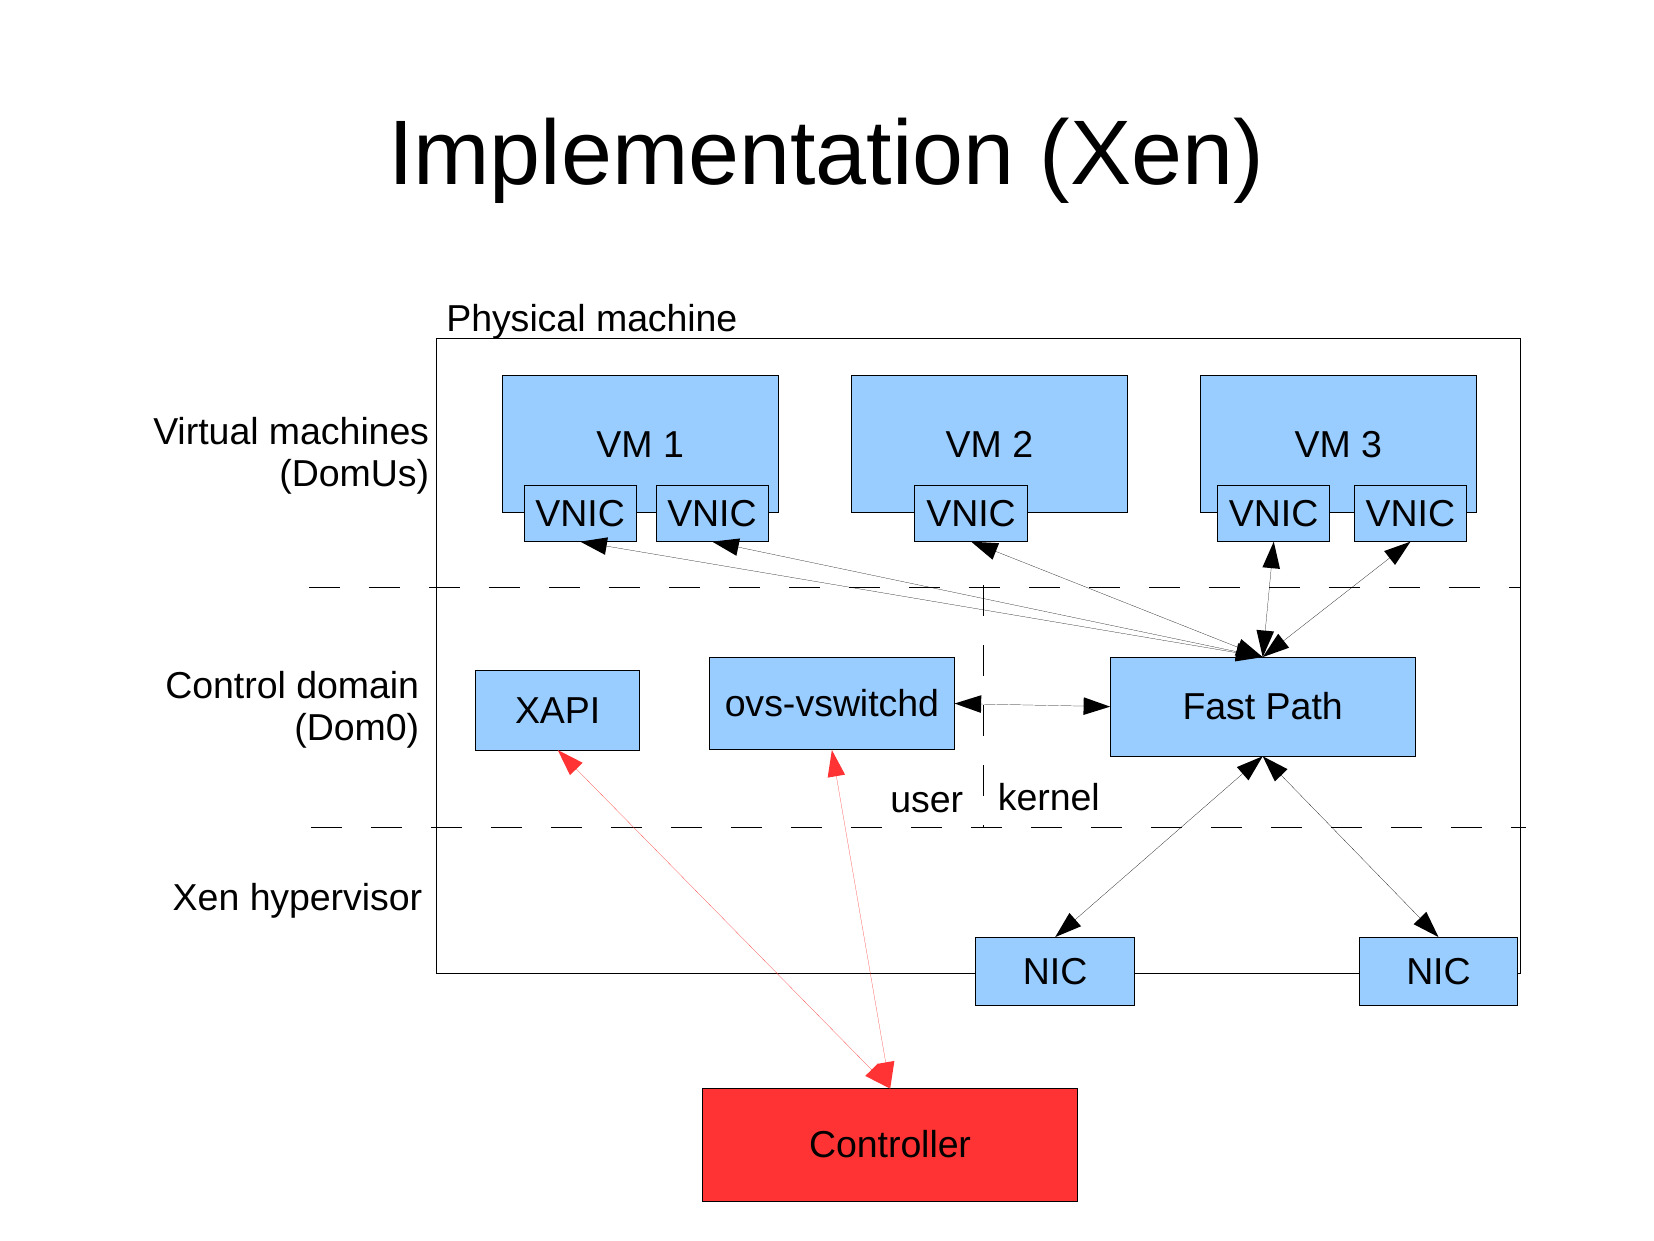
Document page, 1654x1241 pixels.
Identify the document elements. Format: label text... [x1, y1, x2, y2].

text_box XAPI [475, 670, 640, 751]
text_box VNIC [656, 485, 769, 542]
text_box VM 3 [1200, 375, 1477, 513]
title Implementation (Xen) [82, 56, 1571, 250]
text_box Xen hypervisor [157, 868, 437, 926]
text_box VNIC [524, 485, 637, 542]
text_box Controller [702, 1088, 1078, 1202]
text_box user [875, 771, 979, 828]
text_box kernel [983, 768, 1115, 826]
text_box Control domain (Dom0) [150, 656, 434, 756]
text_box Virtual machines (DomUs) [138, 402, 444, 502]
text_box VNIC [1354, 485, 1467, 542]
text_box Fast Path [1110, 657, 1416, 757]
text_box VM 1 [502, 375, 779, 513]
text_box Physical machine [431, 290, 752, 347]
text_box VNIC [1217, 485, 1330, 542]
text_box NIC [975, 937, 1135, 1006]
text_box NIC [1359, 937, 1518, 1006]
text_box VNIC [914, 485, 1028, 542]
text_box ovs-vswitchd [709, 657, 955, 750]
text_box VM 2 [851, 375, 1128, 513]
